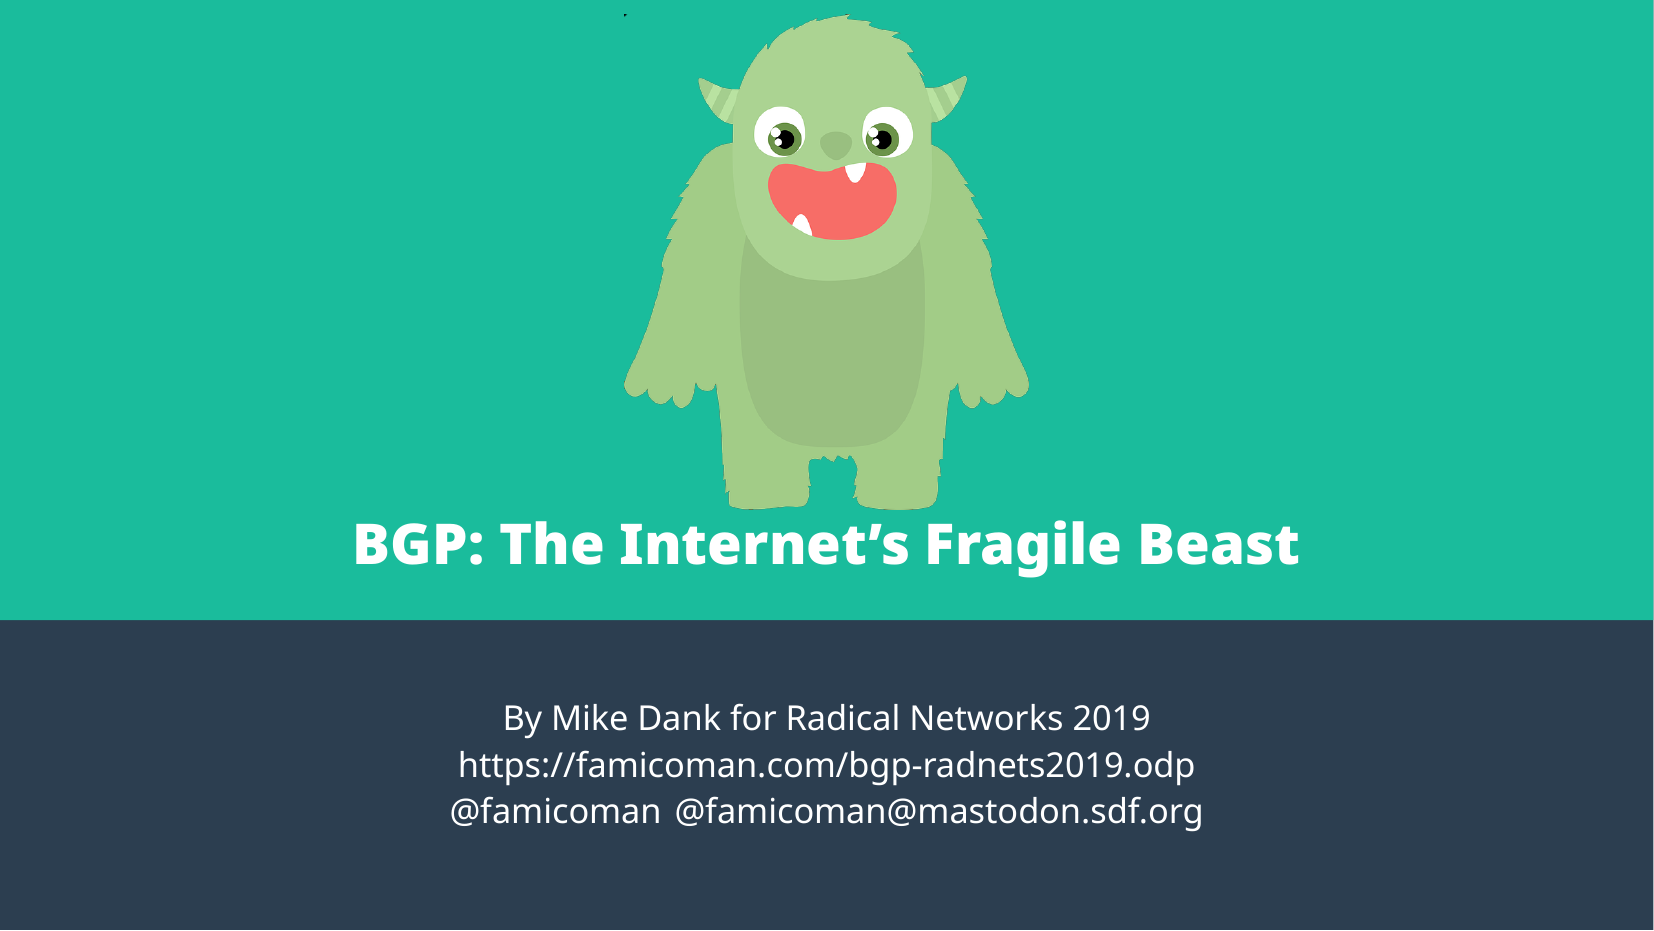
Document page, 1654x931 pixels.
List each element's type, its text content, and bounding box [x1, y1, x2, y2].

subtitle By Mike Dank for Radical Networks 2019 https://famicoman.com/bgp-radnets2019.odp @famicoman @famicoman@mastodon.sdf.org [59, 642, 1595, 886]
picture [624, 14, 1029, 511]
title BGP: The Internet’s Fragile Beast [59, 465, 1595, 583]
